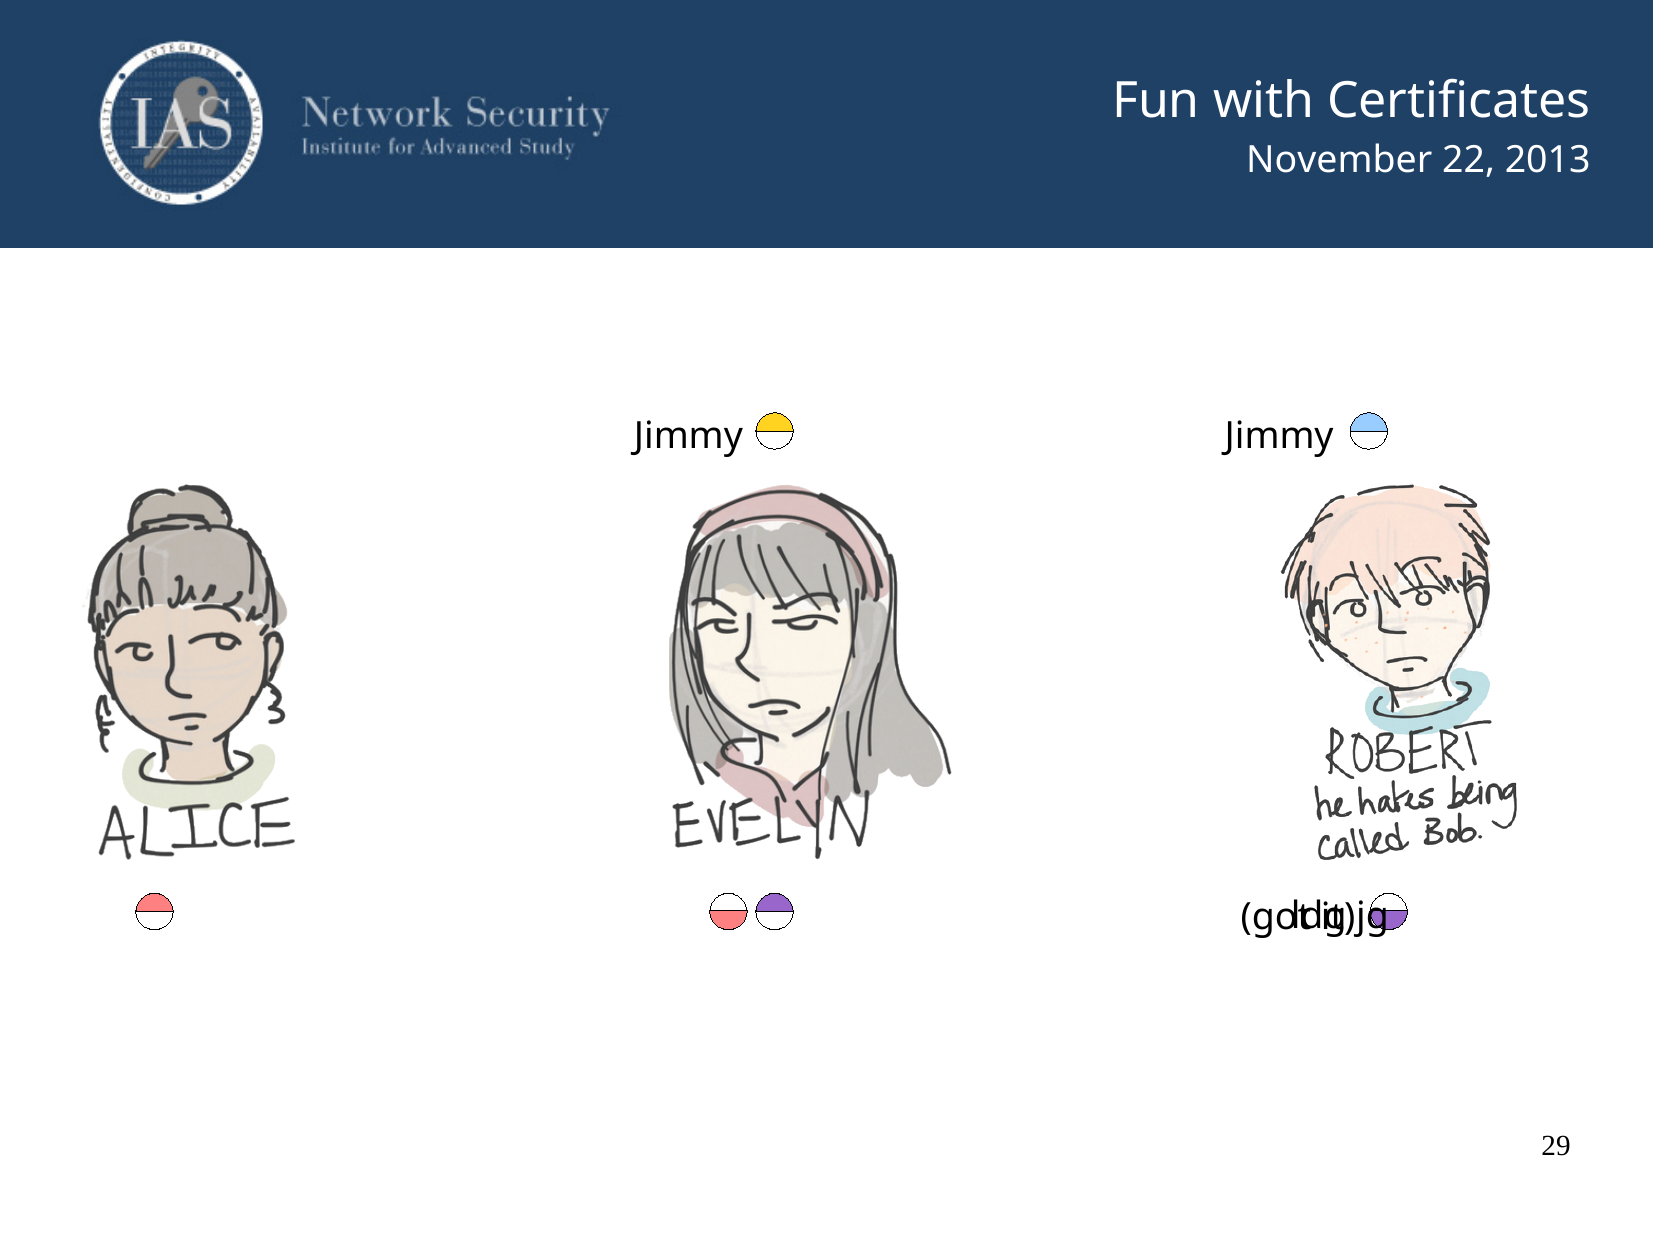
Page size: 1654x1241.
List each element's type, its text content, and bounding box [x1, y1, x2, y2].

text_box [755, 893, 794, 912]
text_box Jimmy [1209, 400, 1357, 460]
text_box [135, 893, 174, 912]
picture [75, 484, 295, 860]
text_box [709, 910, 748, 930]
text_box Jimmy [619, 400, 766, 460]
picture [669, 484, 952, 860]
text_box ldg jg [1276, 881, 1411, 940]
text_box [766, 412, 794, 432]
picture [0, 0, 1653, 248]
text_box (got it) [1225, 882, 1384, 941]
text_box [1357, 412, 1388, 432]
picture [1280, 484, 1517, 860]
